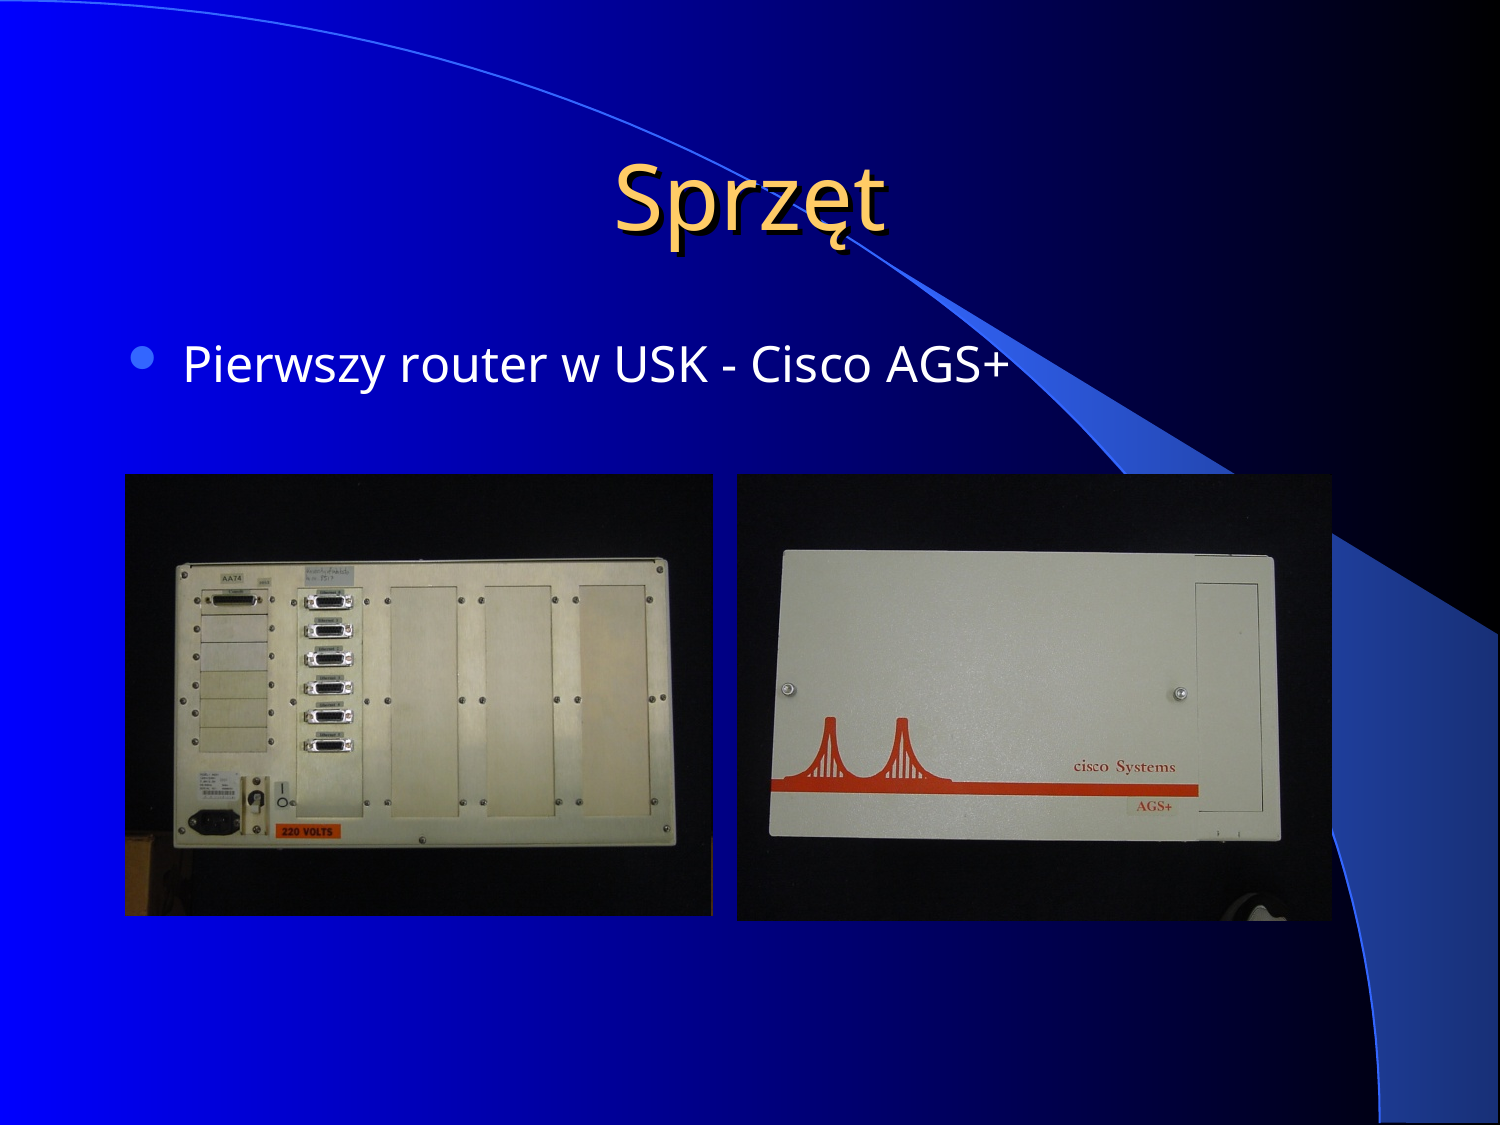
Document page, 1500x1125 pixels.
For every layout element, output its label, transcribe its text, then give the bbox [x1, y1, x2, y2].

title Sprzęt [112, 99, 1388, 288]
picture [125, 474, 713, 916]
text_box Pierwszy router w USK - Cisco AGS+ [112, 324, 1388, 1001]
picture [737, 474, 1332, 921]
